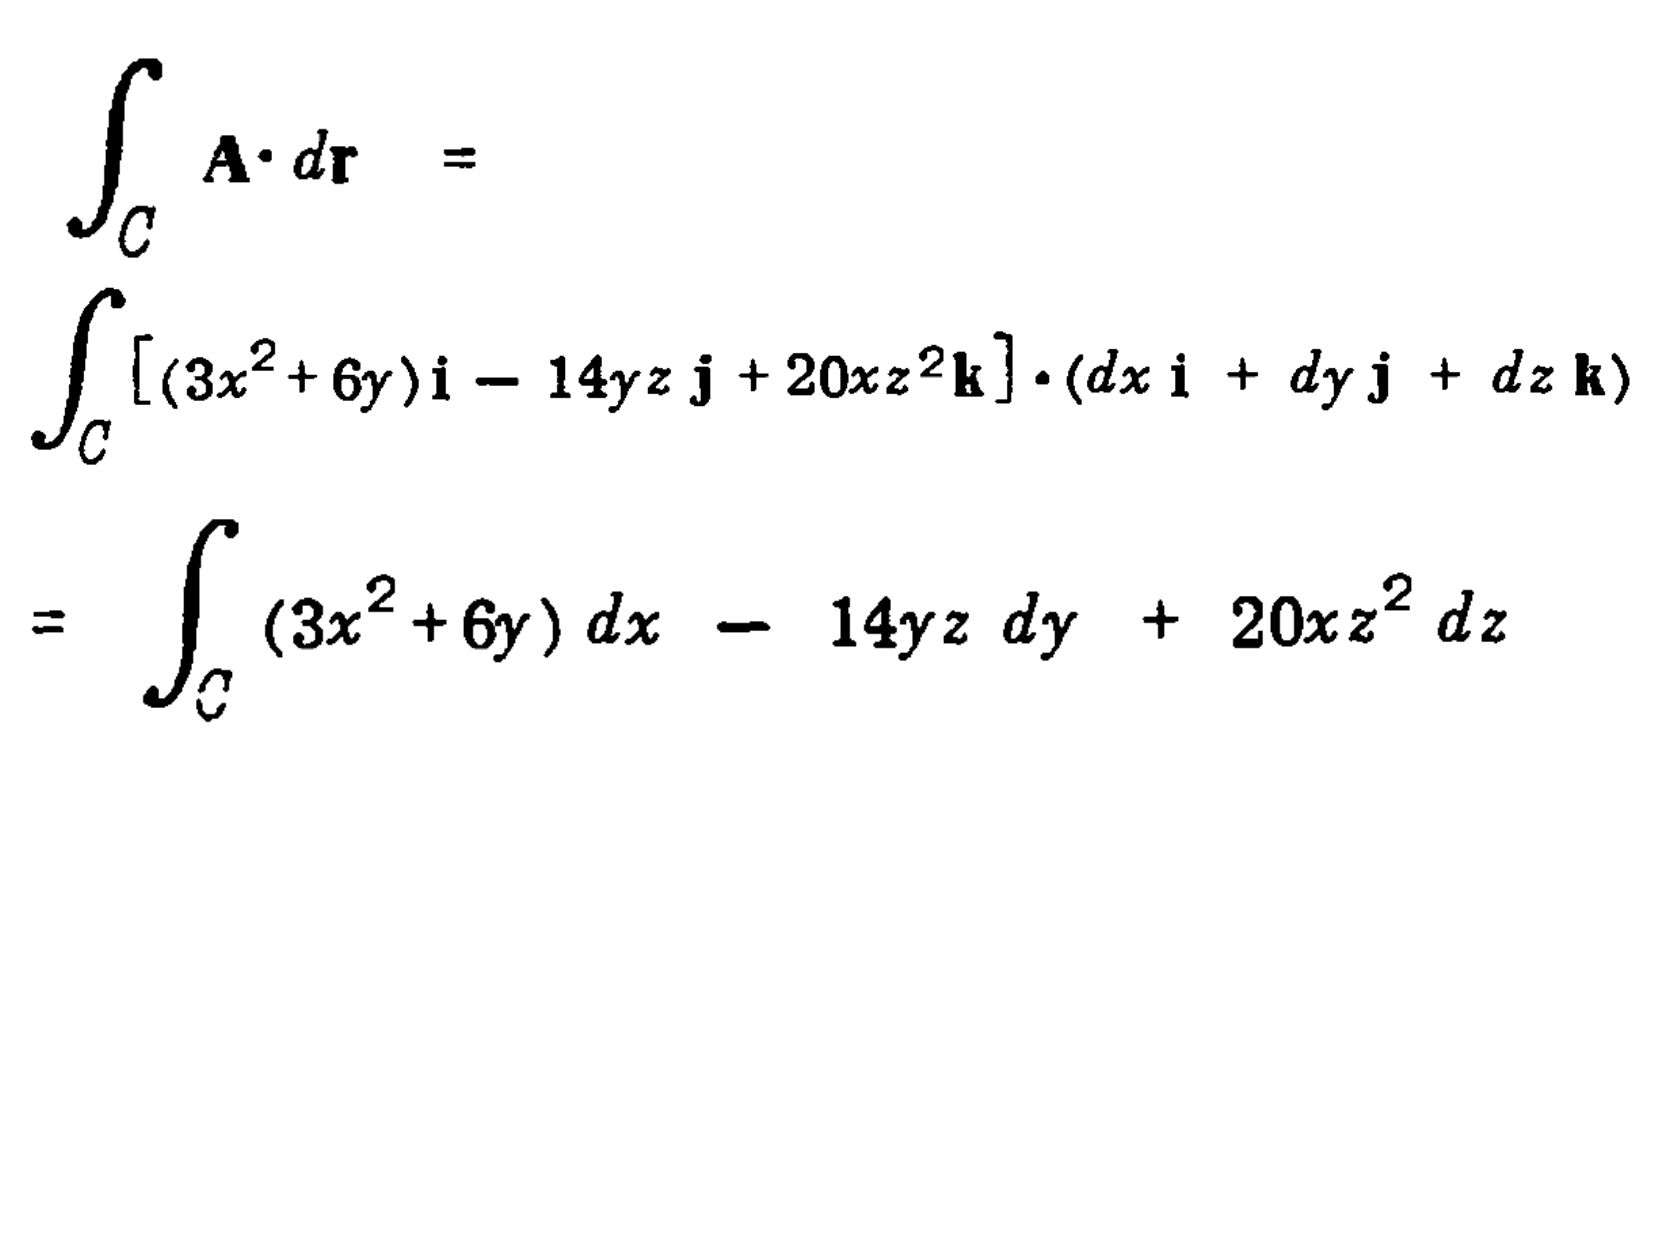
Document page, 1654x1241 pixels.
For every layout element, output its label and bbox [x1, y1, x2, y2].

picture [0, 273, 1654, 473]
picture [23, 18, 532, 272]
picture [23, 507, 1532, 730]
